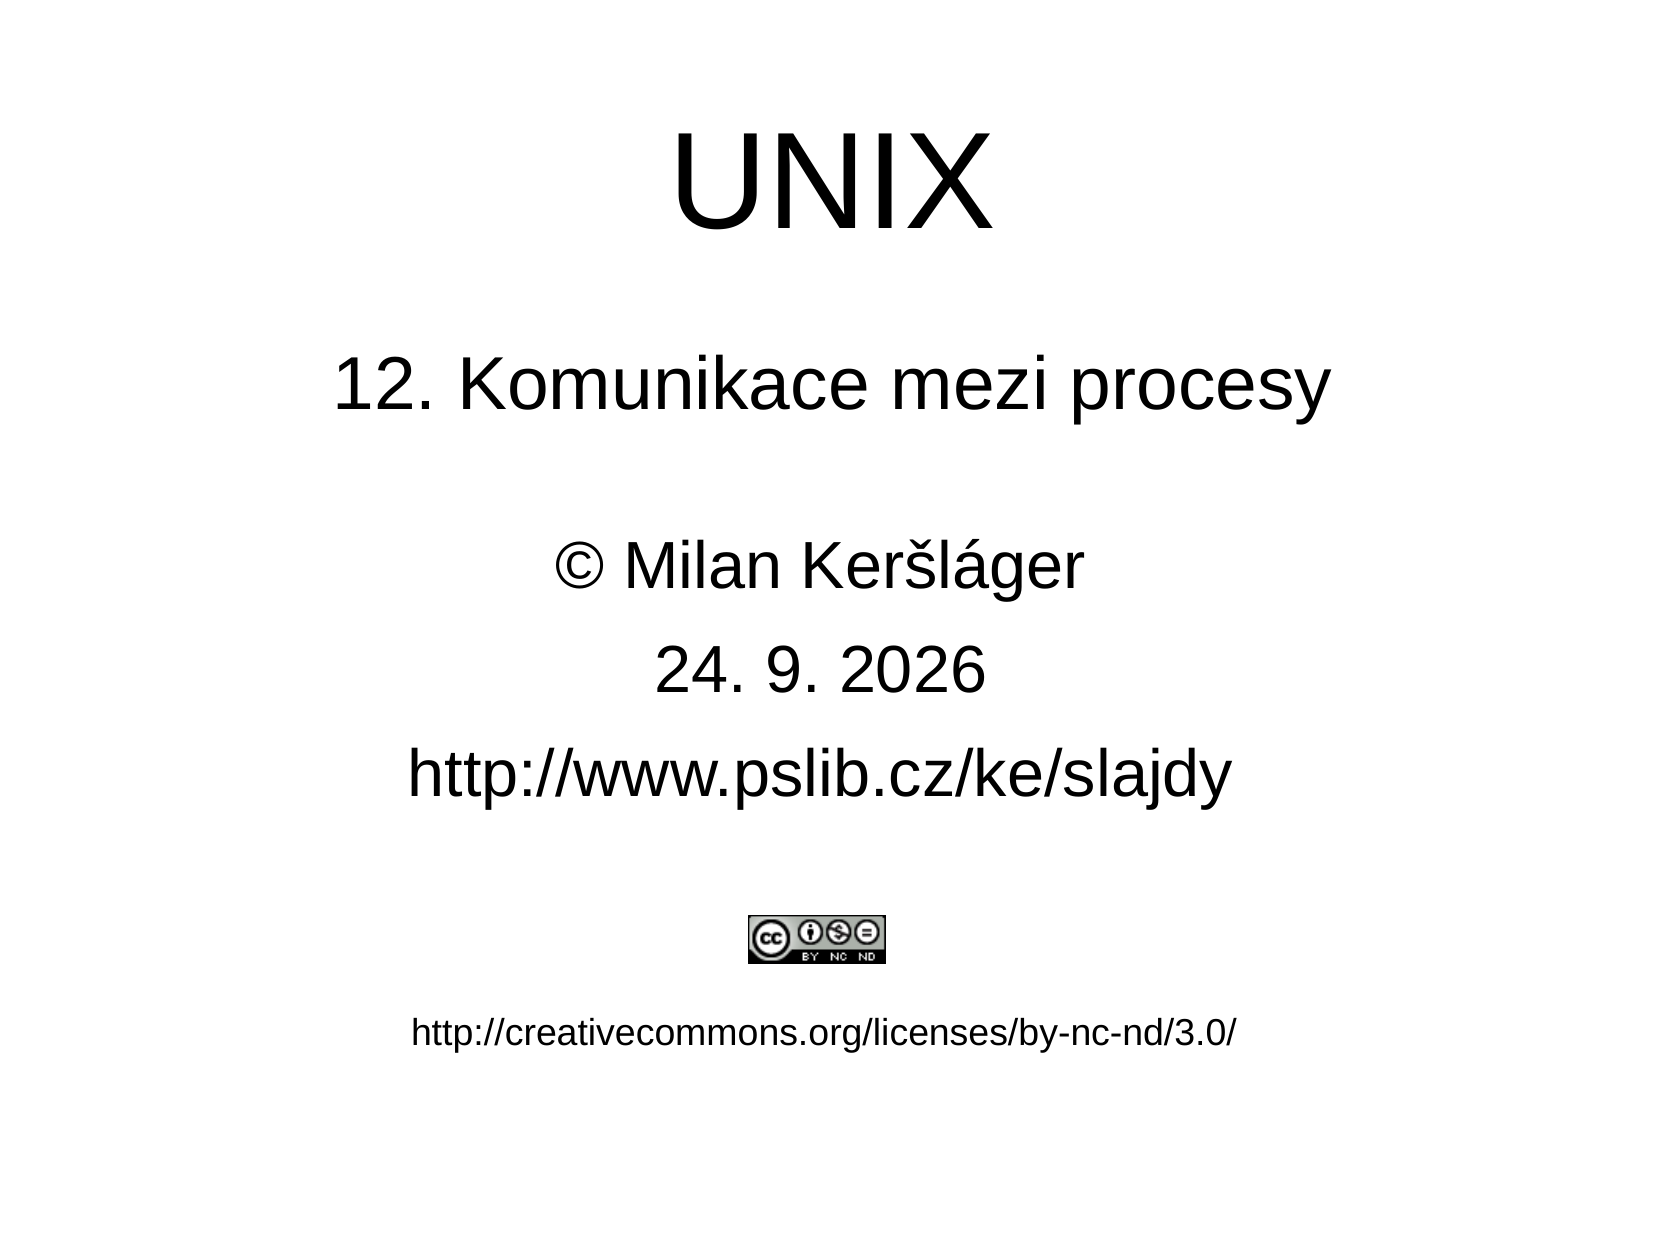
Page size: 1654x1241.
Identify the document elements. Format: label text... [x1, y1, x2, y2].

text_box http://creativecommons.org/licenses/by-nc-nd/3.0/ [337, 1003, 1312, 1061]
picture [748, 915, 886, 964]
list © Milan Keršláger 25.5.2010 http://www.pslib.cz/ke/slajdy [76, 527, 1565, 916]
title UNIX 12. Komunikace mezi procesy [88, 50, 1577, 479]
